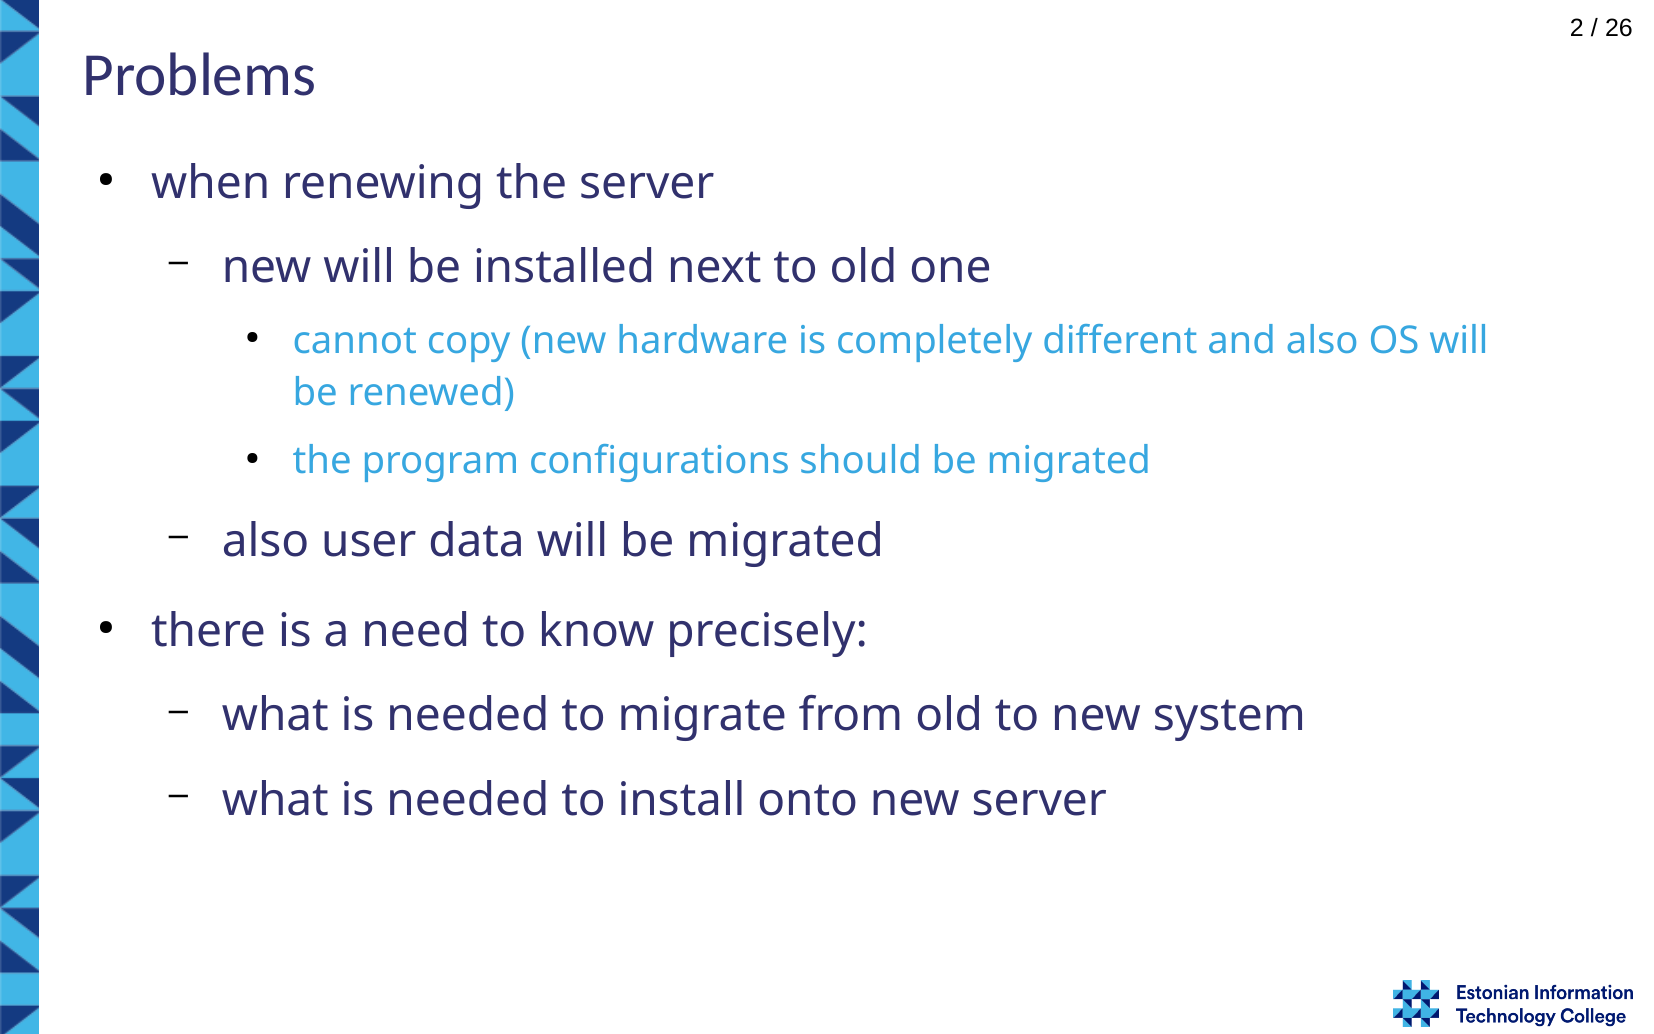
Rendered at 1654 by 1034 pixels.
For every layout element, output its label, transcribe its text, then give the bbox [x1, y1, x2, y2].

title Problems [82, 41, 1571, 119]
picture [1393, 980, 1633, 1027]
list when renewing the server new will be installed next to old one cannot copy (new hardware is completely different and also OS will be renewed) the program configurations should be migrated also user data will be migrated there is a need to know precisely: what is needed to migrate from old to new system what is needed to install onto new server [80, 148, 1536, 867]
